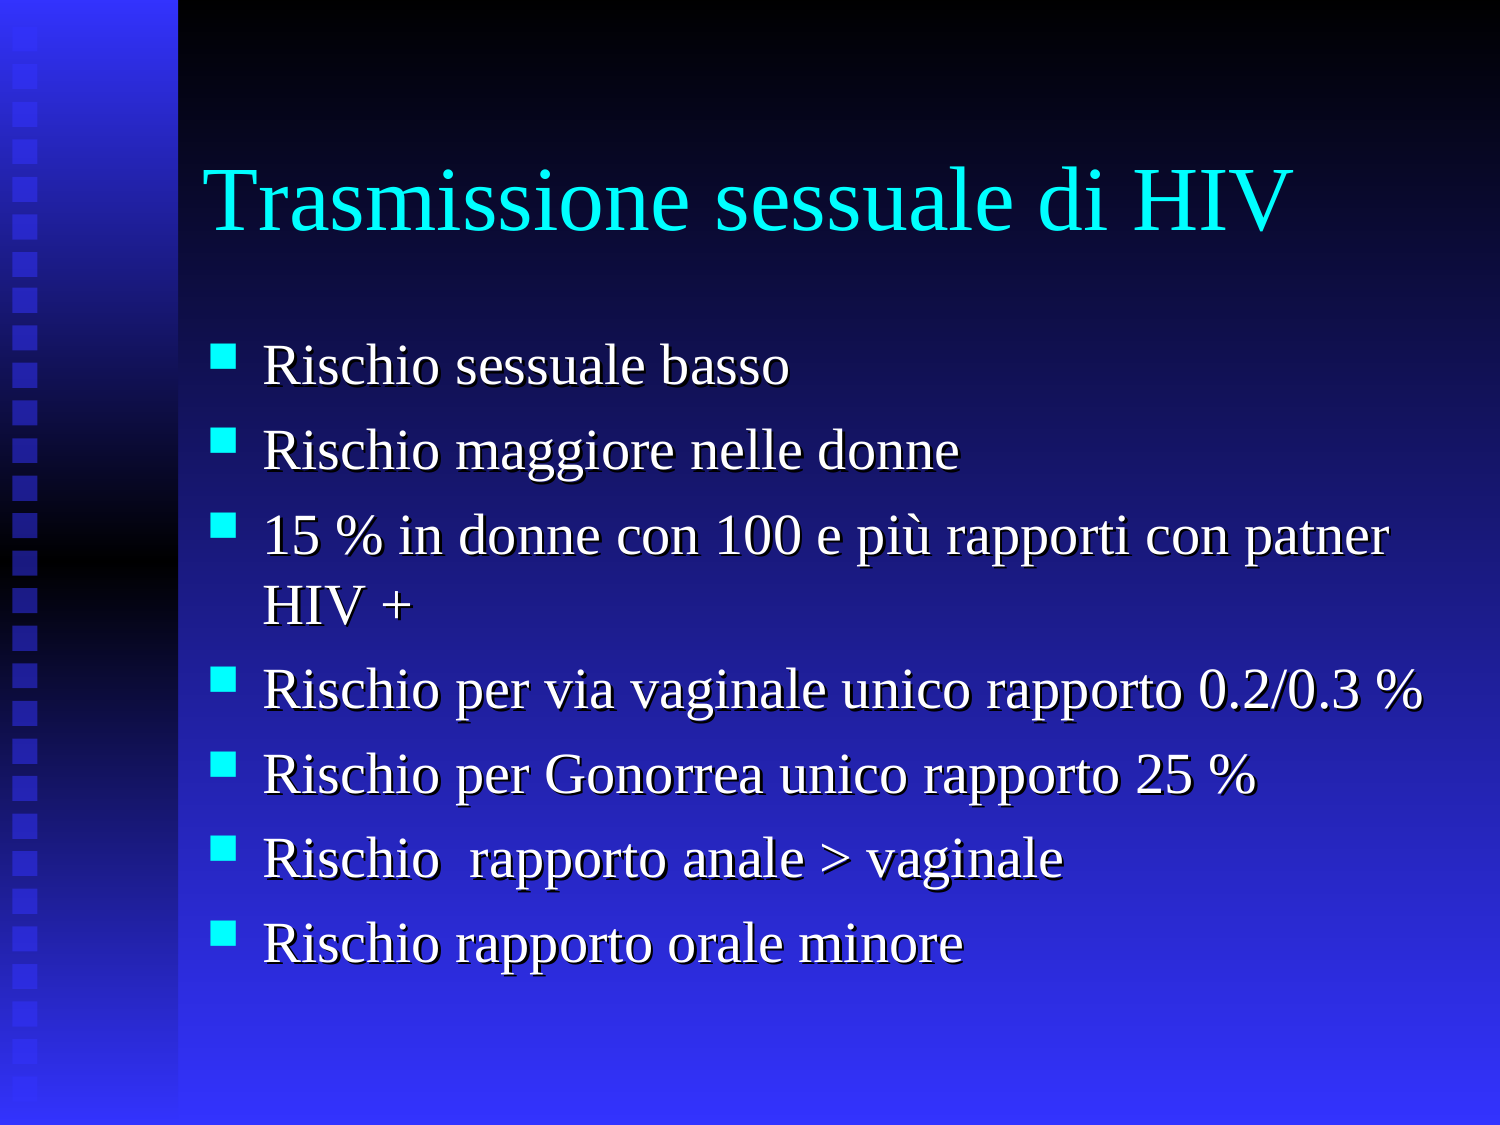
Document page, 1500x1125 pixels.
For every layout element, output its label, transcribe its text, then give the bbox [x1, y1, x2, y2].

text_box Trasmissione sessuale di HIV [187, 99, 1463, 288]
text_box Rischio sessuale basso Rischio maggiore nelle donne 15 % in donne con 100 e più rapporti con patner HIV + Rischio per via vaginale unico rapporto 0.2/0.3 % Rischio per Gonorrea unico rapporto 25 % Rischio rapporto anale > vaginale Rischio rapporto orale minore [191, 319, 1467, 1125]
